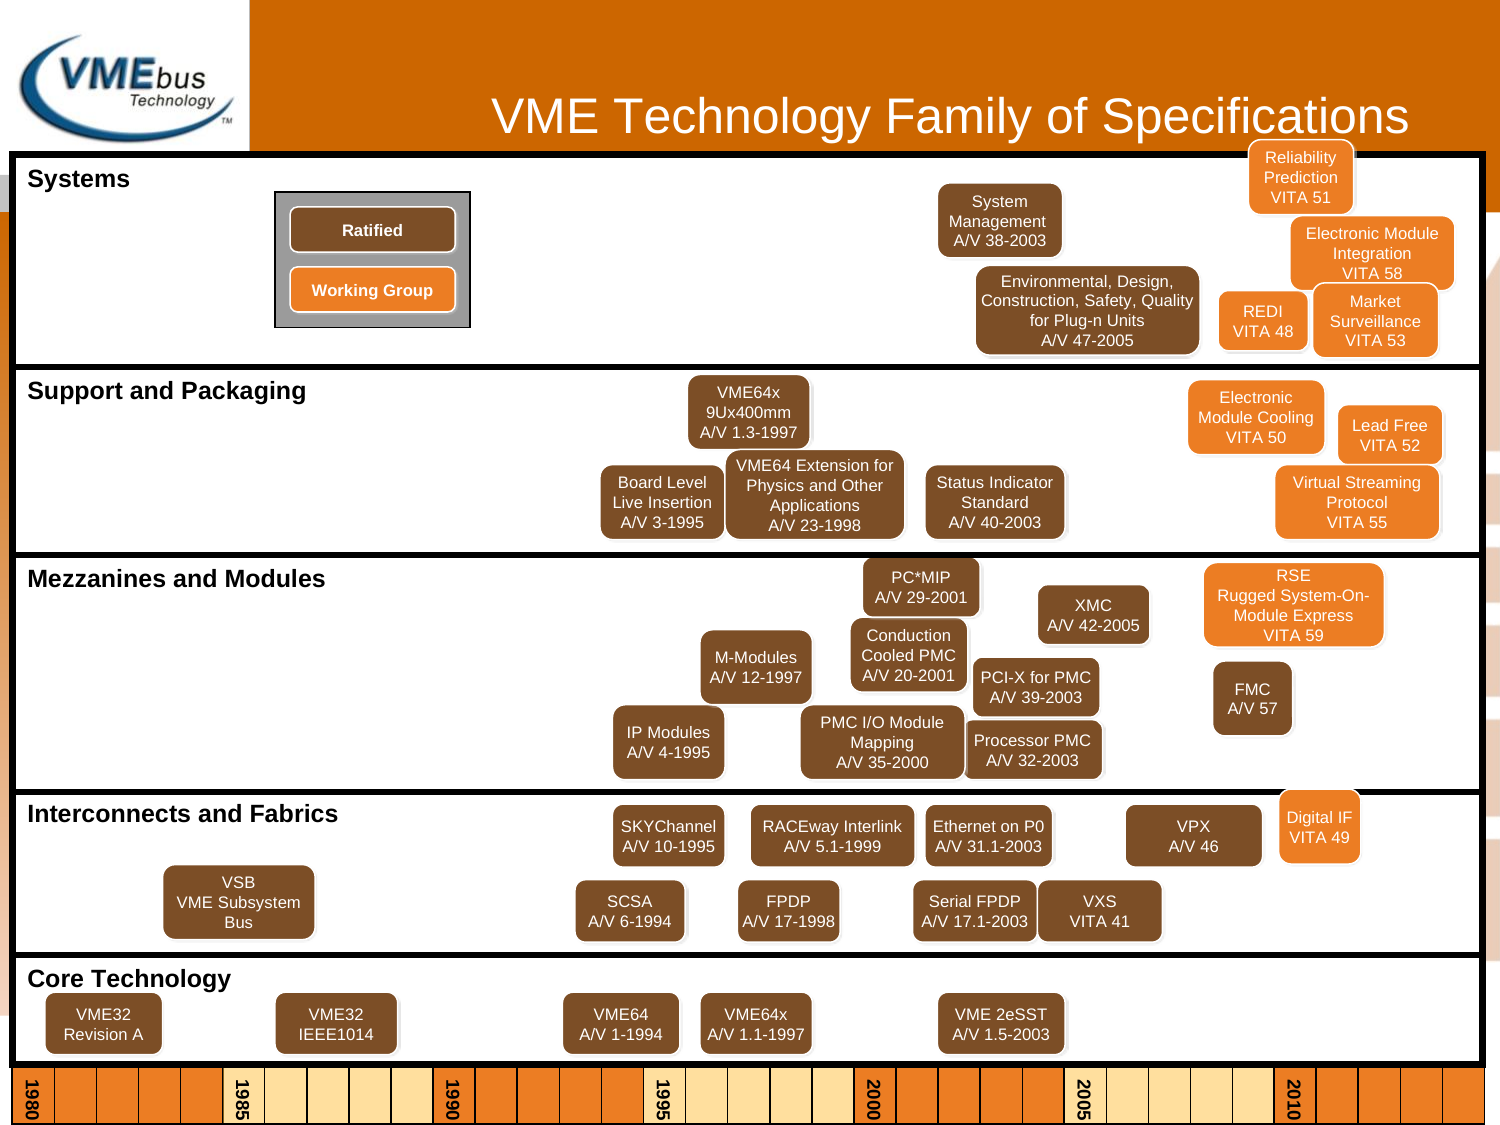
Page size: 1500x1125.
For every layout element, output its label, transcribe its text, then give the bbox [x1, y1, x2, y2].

text_box FMC A/V 57 [1212, 660, 1293, 737]
text_box SCSA A/V 6-1994 [574, 879, 686, 943]
text_box FPDP A/V 17-1998 [737, 879, 841, 943]
text_box [55, 1065, 222, 1125]
text_box Electronic Module Integration VITA 58 [1289, 215, 1456, 291]
text_box IP Modules A/V 4-1995 [612, 704, 726, 780]
text_box 1980 [12, 1065, 55, 1125]
text_box Processor PMC A/V 32-2003 [964, 719, 1103, 780]
text_box PC*MIP A/V 29-2001 [862, 556, 981, 618]
text_box [0, 1015, 12, 1125]
text_box Market Surveillance VITA 53 [1312, 282, 1439, 358]
text_box 2010 [1273, 1065, 1317, 1125]
text_box Support and Packaging [12, 367, 1483, 555]
text_box Conduction Cooled PMC A/V 20-2001 [849, 617, 968, 693]
text_box System Management A/V 38-2003 [937, 182, 1063, 258]
text_box Electronic Module Cooling VITA 50 [1187, 379, 1326, 455]
text_box M-Modules A/V 12-1997 [699, 629, 813, 705]
text_box [896, 1065, 1064, 1125]
text_box [265, 1065, 432, 1125]
text_box [476, 1065, 643, 1125]
text_box VSB VME Subsystem Bus [162, 864, 316, 940]
text_box RSE Rugged System-On-Module Express VITA 59 [1203, 562, 1385, 648]
text_box Mezzanines and Modules [12, 555, 1483, 793]
text_box REDI VITA 48 [1218, 290, 1309, 351]
text_box XMC A/V 42-2005 [1037, 584, 1150, 645]
text_box Reliability Prediction VITA 51 [1248, 139, 1354, 215]
text_box RACEway Interlink A/V 5.1-1999 [750, 804, 916, 868]
text_box [274, 192, 471, 328]
text_box Lead Free VITA 52 [1337, 404, 1443, 465]
text_box Environmental, Design, Construction, Safety, Quality for Plug-n Units A/V 47-2005 [975, 265, 1201, 356]
text_box Systems [12, 154, 1483, 367]
text_box VPX A/V 46 [1125, 804, 1263, 868]
text_box [1317, 1015, 1500, 1125]
text_box VME64x A/V 1.1-1997 [699, 992, 813, 1055]
text_box Virtual Streaming Protocol VITA 55 [1274, 464, 1440, 540]
text_box SKYChannel A/V 10-1995 [612, 804, 726, 868]
text_box PCI-X for PMC A/V 39-2003 [972, 657, 1101, 718]
text_box Digital IF VITA 49 [1278, 789, 1361, 865]
text_box VME 2eSST A/V 1.5-2003 [937, 992, 1066, 1055]
text_box VME32 IEEE1014 [274, 992, 398, 1055]
text_box Serial FPDP A/V 17.1-2003 [912, 879, 1037, 943]
text_box 2005 [1064, 1065, 1107, 1125]
text_box Ethernet on P0 A/V 31.1-2003 [924, 804, 1053, 868]
text_box Core Technology [12, 955, 1483, 1065]
text_box VME64 A/V 1-1994 [562, 992, 680, 1055]
text_box 1995 [643, 1065, 686, 1125]
text_box PMC I/O Module Mapping A/V 35-2000 [799, 704, 966, 780]
text_box VME64x 9Ux400mm A/V 1.3-1997 [687, 374, 811, 450]
text_box VME32 Revision A [44, 992, 163, 1055]
text_box Ratified [290, 206, 456, 253]
text_box [1107, 1065, 1273, 1125]
text_box [686, 1065, 853, 1125]
title VME Technology Family of Specifications [287, 45, 1426, 188]
text_box 2000 [853, 1065, 896, 1125]
picture [0, 0, 250, 174]
text_box Board Level Live Insertion A/V 3-1995 [599, 464, 725, 540]
text_box VME64 Extension for Physics and Other Applications A/V 23-1998 [724, 449, 905, 540]
text_box Status Indicator Standard A/V 40-2003 [924, 464, 1066, 540]
text_box Working Group [290, 266, 456, 312]
text_box 1990 [432, 1065, 476, 1125]
text_box 1985 [222, 1065, 265, 1125]
text_box VXS VITA 41 [1037, 879, 1163, 943]
text_box Interconnects and Fabrics [12, 793, 1483, 955]
